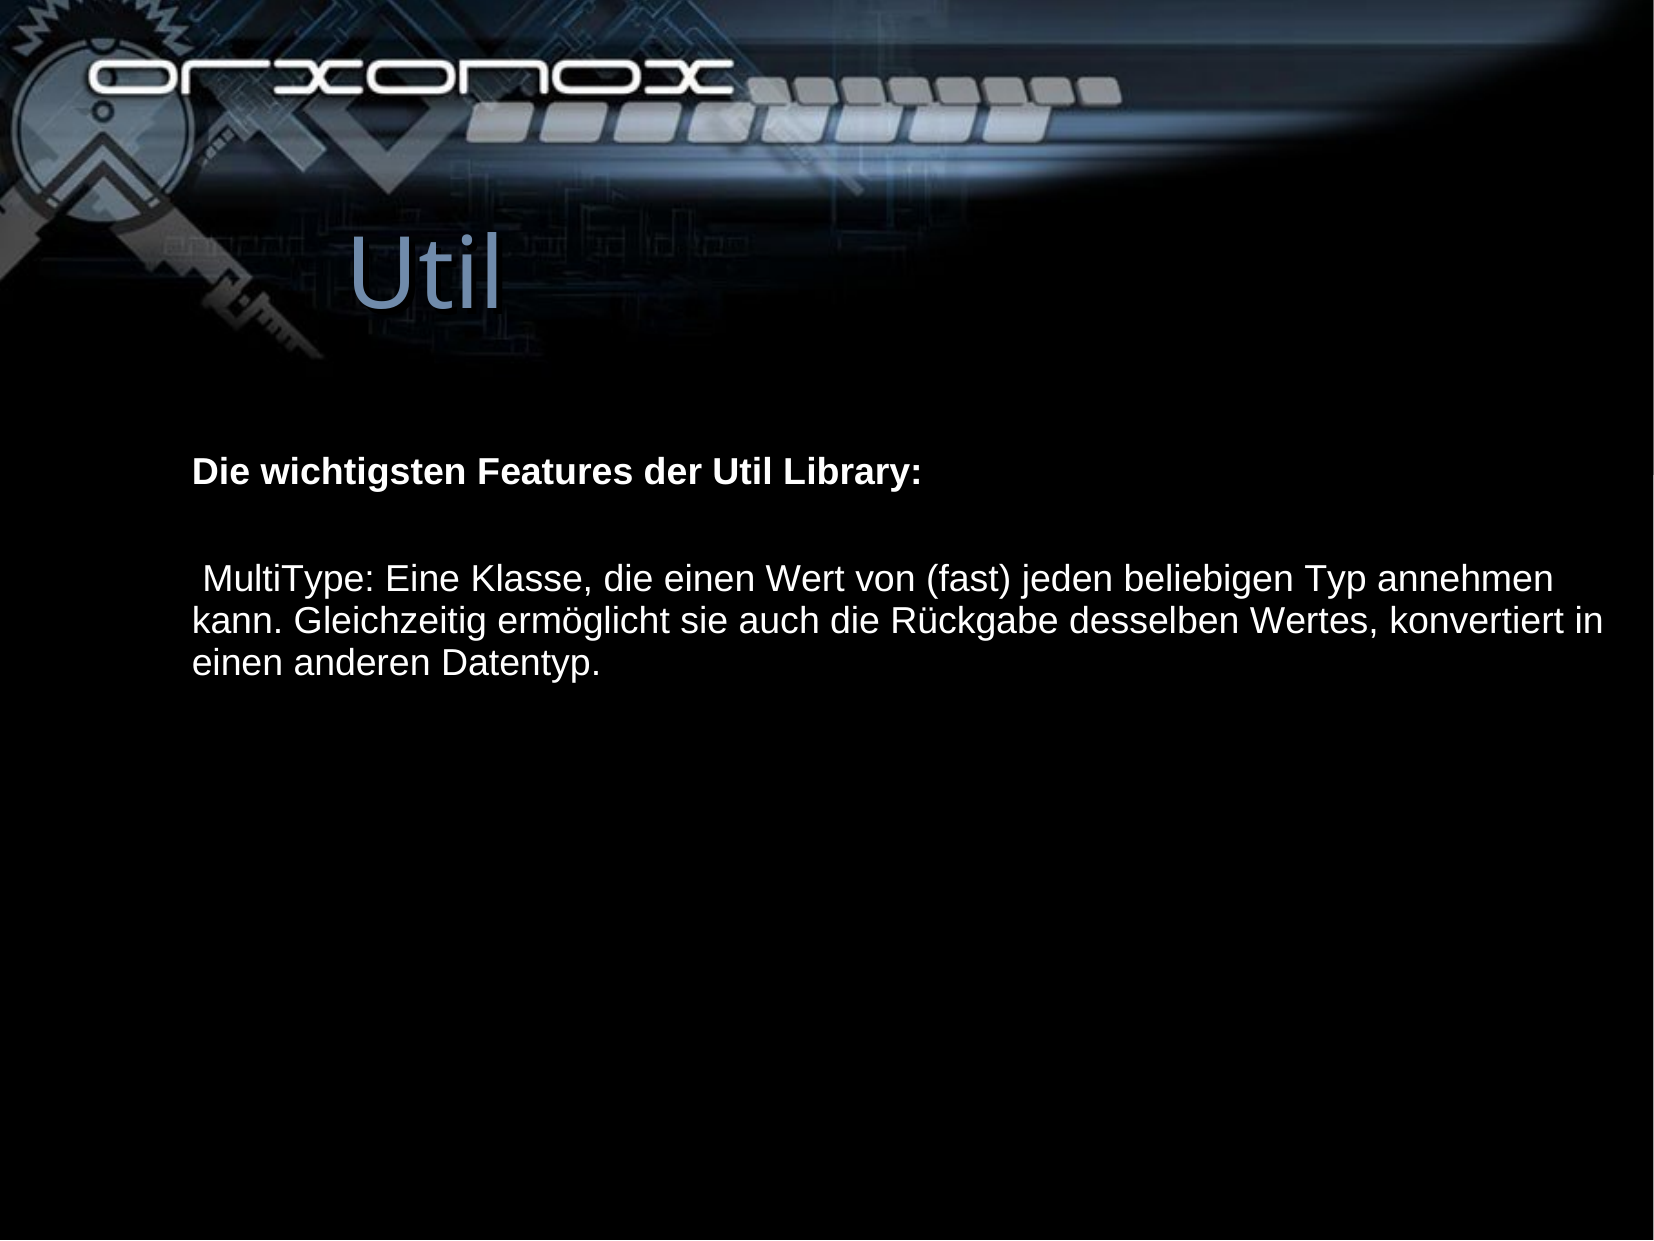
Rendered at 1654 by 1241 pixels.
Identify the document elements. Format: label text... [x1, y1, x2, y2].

picture [0, 0, 1654, 475]
text_box Util [330, 194, 1306, 344]
text_box Die wichtigsten Features der Util Library: MultiType: Eine Klasse, die einen Wert von (fast) jeden beliebigen Typ annehmen kann. Gleichzeitig ermöglicht sie auch die Rückgabe desselben Wertes, konvertiert in einen anderen Datentyp. [177, 442, 1654, 797]
